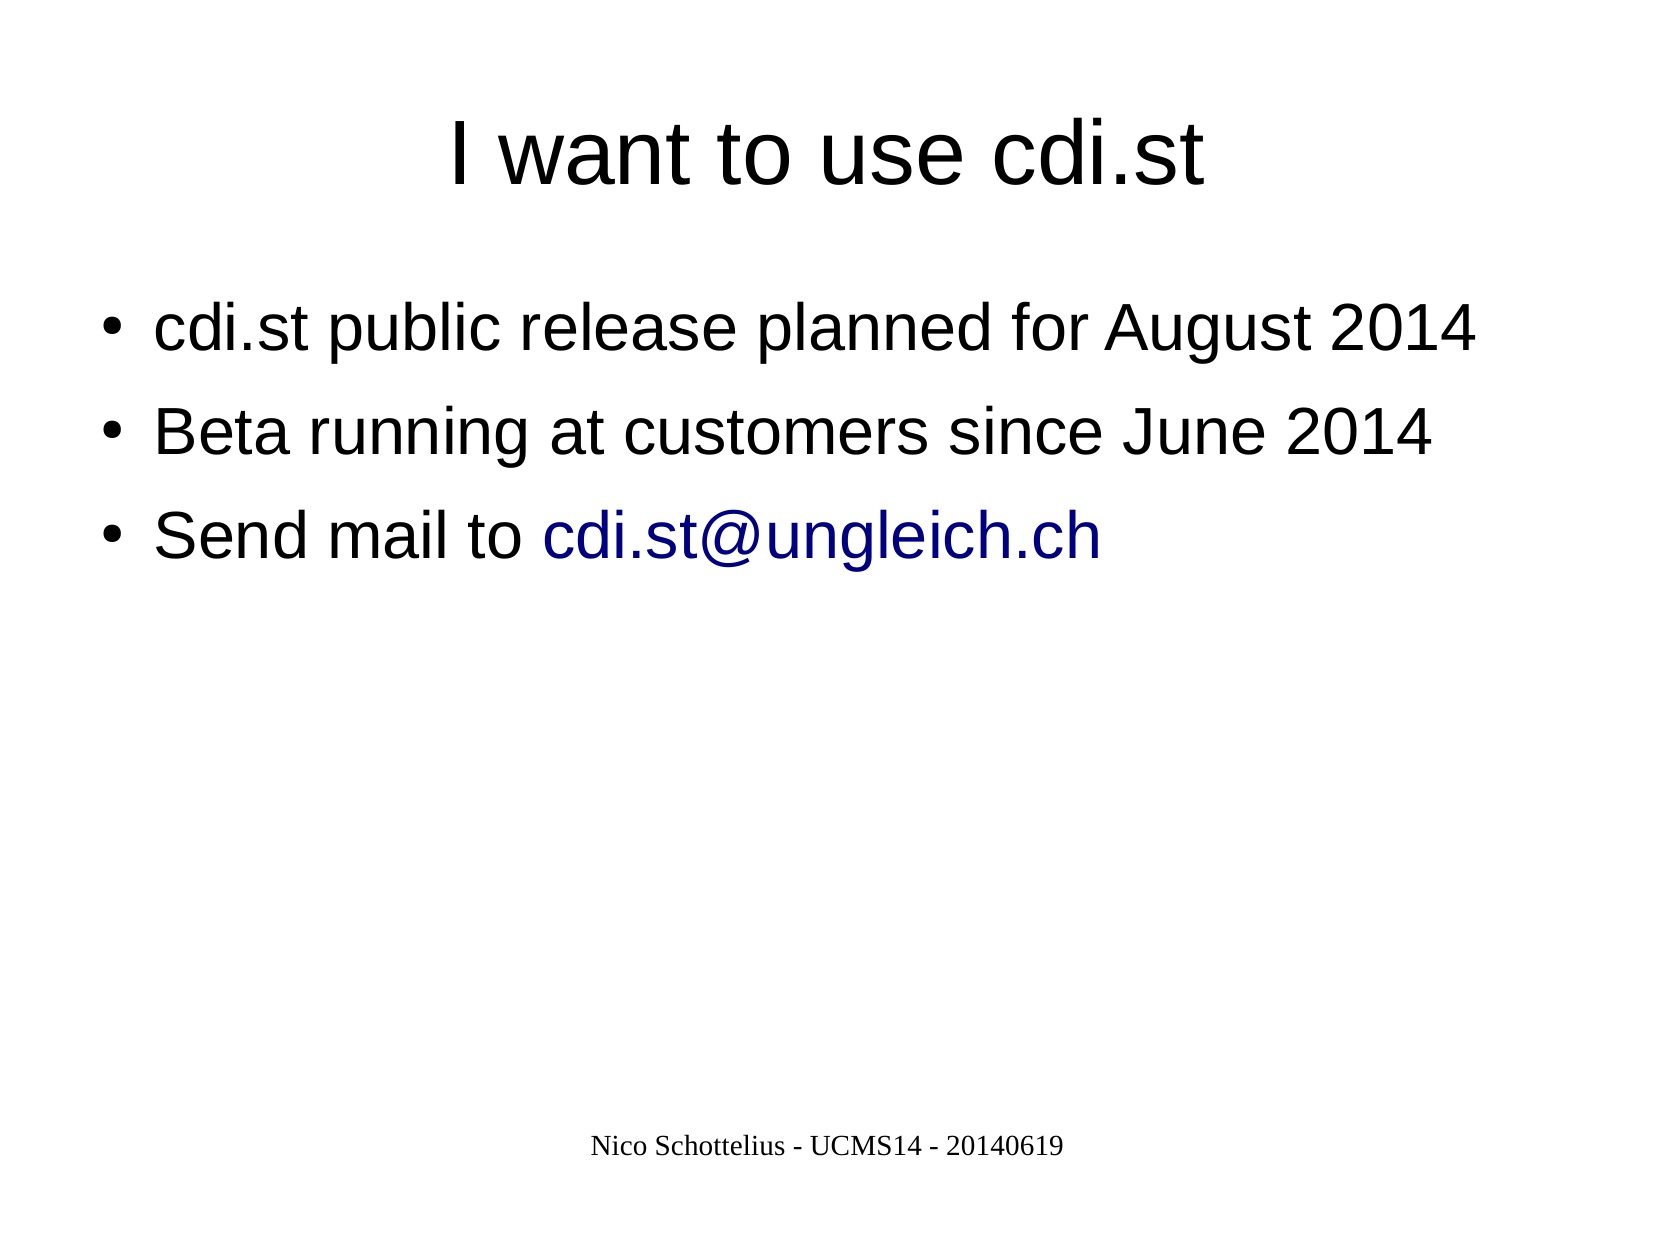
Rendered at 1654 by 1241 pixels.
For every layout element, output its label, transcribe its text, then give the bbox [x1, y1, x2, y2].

title I want to use cdi.st [82, 49, 1571, 257]
list cdi.st public release planned for August 2014 Beta running at customers since June 2014 Send mail to cdi.st@ungleich.ch [82, 290, 1538, 1010]
